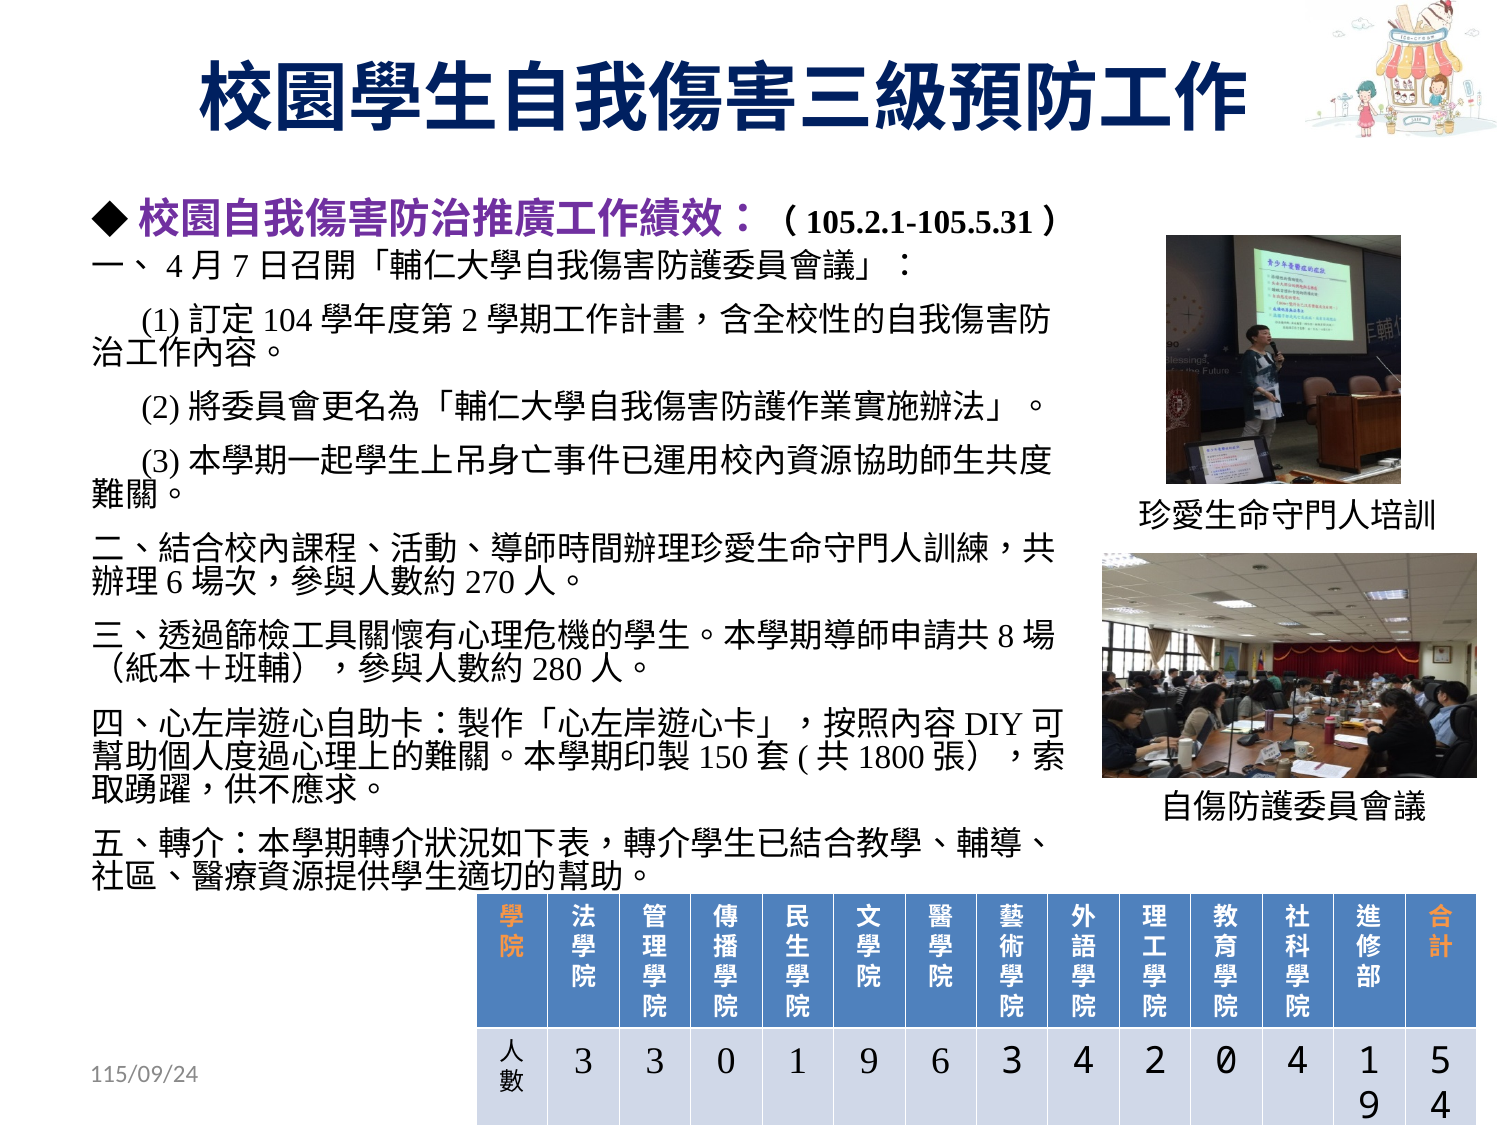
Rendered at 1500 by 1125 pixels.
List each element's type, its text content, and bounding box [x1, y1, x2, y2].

picture [1102, 553, 1477, 778]
table_cell 人數 [477, 1029, 547, 1125]
text_box 106/07/17 [74, 1042, 426, 1103]
table_header 進修部 [1334, 894, 1405, 1027]
table_header 管理學院 [620, 894, 690, 1027]
table_cell 6 [906, 1029, 976, 1125]
table_cell 4 [1263, 1029, 1333, 1125]
table_header 傳播學院 [691, 894, 762, 1027]
table_header 理工學院 [1120, 894, 1190, 1027]
table_cell 3 [548, 1029, 619, 1125]
table_cell 19 [1334, 1029, 1405, 1125]
table_cell 0 [691, 1029, 762, 1125]
table_header 教育學院 [1191, 894, 1262, 1027]
picture [1166, 235, 1401, 484]
table_cell 4 [1048, 1029, 1119, 1125]
table_header 民生學院 [763, 894, 833, 1027]
table_cell 3 [620, 1029, 690, 1125]
text_box 珍愛生命守門人培訓 [1123, 486, 1456, 542]
table_cell 9 [834, 1029, 905, 1125]
picture [1305, 0, 1497, 138]
table_header 醫學院 [906, 894, 976, 1027]
text_box 自傷防護委員會議 [1145, 777, 1465, 833]
table_header 社科學院 [1263, 894, 1333, 1027]
table_cell 1 [763, 1029, 833, 1125]
list ◆校園自我傷害防治推廣工作績效：（105.2.1-105.5.31） 一、4月7日召開「輔仁大學自我傷害防護委員會議」： (1)訂定104學年度第2學期工作計畫，含全校性的自我傷害防治工作內容。 (2)將委員會更名為「輔仁大學自我傷害防護作業實施辦法」。 (3)本學期一起學生上吊身亡事件已運用校內資源協助師生共度難關。 二、結合校內課程、活動、導師時間辦理珍愛生命守門人訓練，共辦理6場次，參與人數約270人。 三、透過篩檢工具關懷有心理危機的學生。本學期導師申請共8場（紙本＋班輔），參與人數約280人。 四、心左岸遊心自助卡：製作「心左岸遊心卡」，按照內容DIY可幫助個人度過心理上的難關。本學期印製150套(共1800張），索取踴躍，供不應求。 五、轉介：本學期轉介狀況如下表，轉介學生已結合教學、輔導、社區、醫療資源提供學生適切的幫助。 [76, 184, 1093, 1071]
table_header 文學院 [834, 894, 905, 1027]
table_cell 0 [1191, 1029, 1262, 1125]
table_cell 2 [1120, 1029, 1190, 1125]
table_cell 3 [977, 1029, 1047, 1125]
table_header 藝術學院 [977, 894, 1047, 1027]
table_cell 54 [1406, 1029, 1476, 1125]
table_header 外語學院 [1048, 894, 1119, 1027]
title 校園學生自我傷害三級預防工作 [48, 30, 1399, 159]
table_header 法學院 [548, 894, 619, 1027]
table_header 合計 [1406, 894, 1476, 1027]
table_header 學院 [477, 894, 547, 1027]
